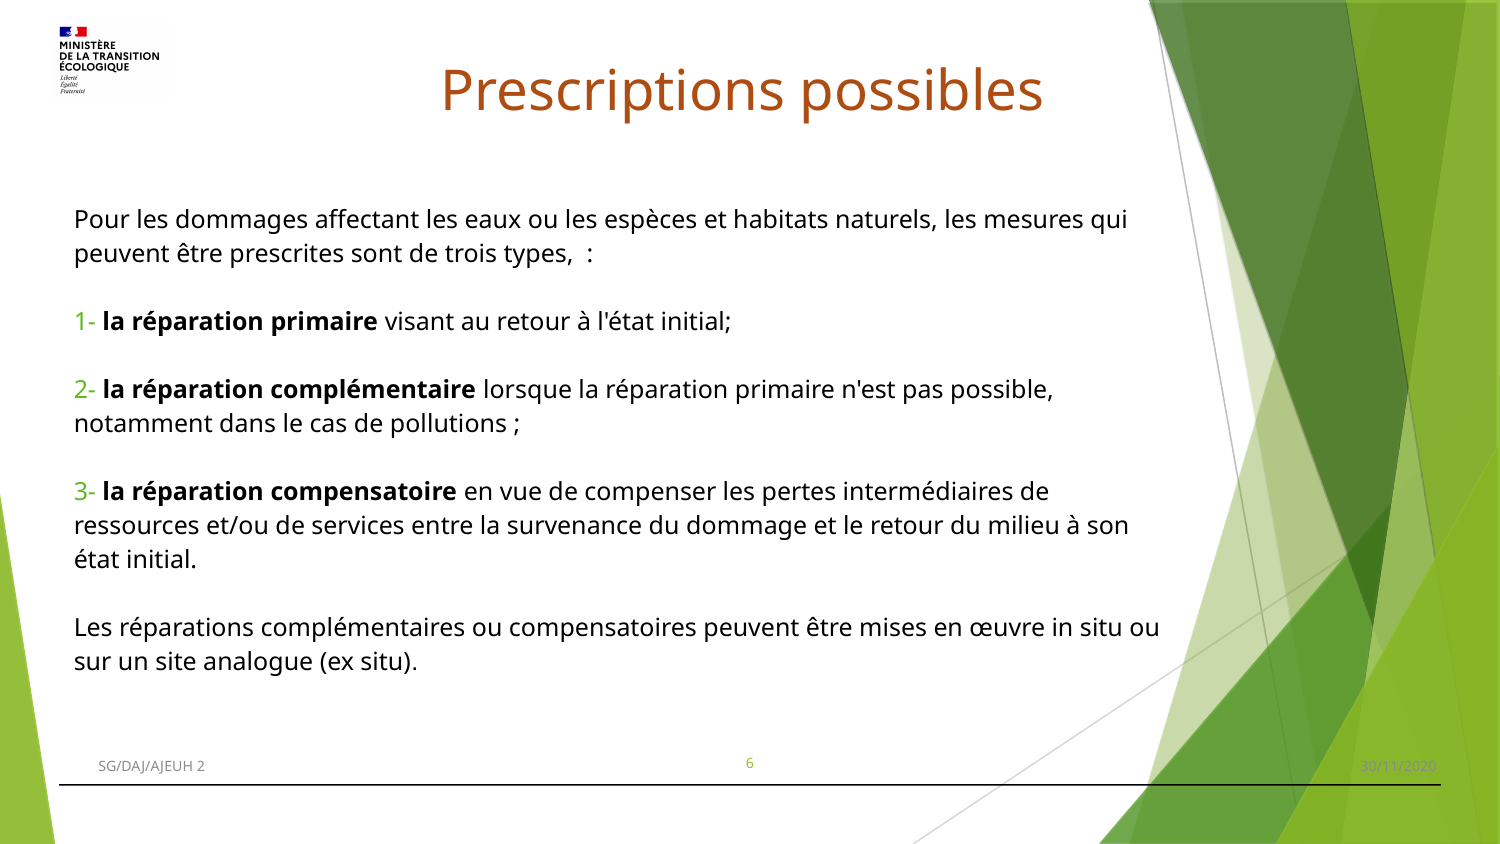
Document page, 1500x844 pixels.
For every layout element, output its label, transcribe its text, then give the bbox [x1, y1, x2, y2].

slide_number 30/11/2020 [1339, 743, 1452, 789]
picture [50, 17, 170, 103]
title Prescriptions possibles [51, 47, 1434, 166]
slide_number <numéro> [707, 741, 792, 787]
text_box Pour les dommages affectant les eaux ou les espèces et habitats naturels, les mesures qui peuvent être prescrites sont de trois types, : 1- la réparation primaire visant au retour à l'état initial; 2- la réparation complémentaire lorsque la réparation primaire n'est pas possible, notamment dans le cas de pollutions ; 3- la réparation compensatoire en vue de compenser les pertes intermédiaires de ressources et/ou de services entre la survenance du dommage et le retour du milieu à son état initial. Les réparations complémentaires ou compensatoires peuvent être mises en œuvre in situ ou sur un site analogue (ex situ). [59, 194, 1182, 691]
footer SG/DAJ/AJEUH 2 [83, 743, 859, 789]
